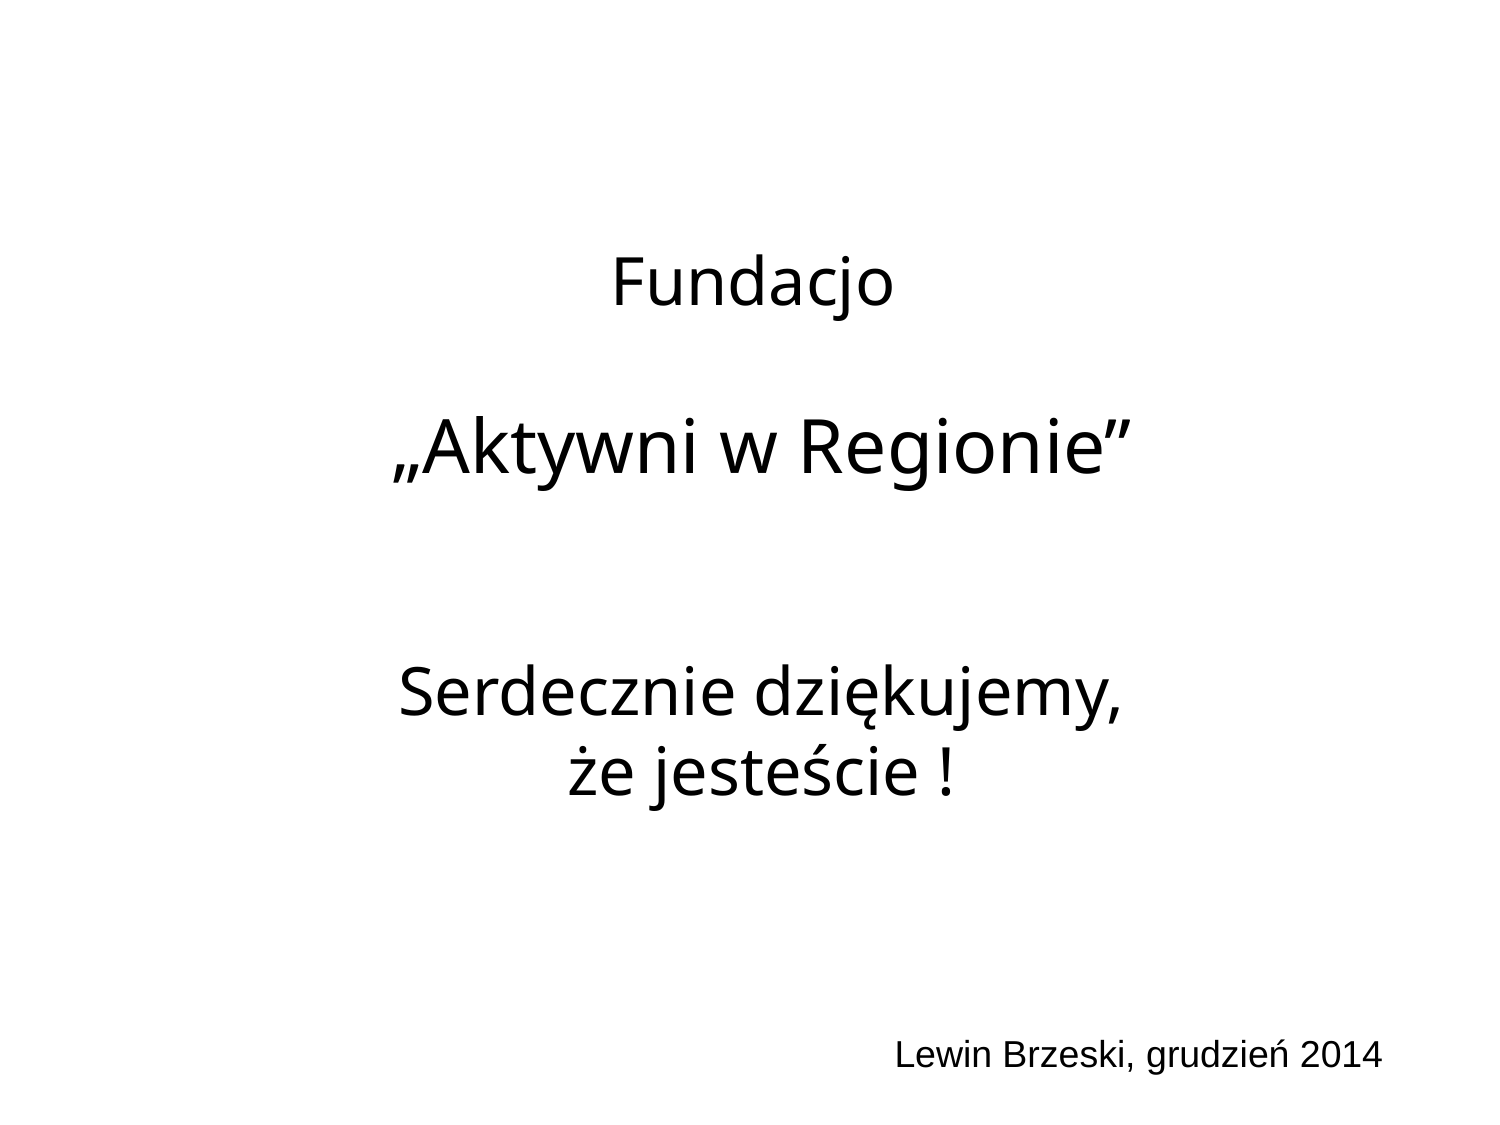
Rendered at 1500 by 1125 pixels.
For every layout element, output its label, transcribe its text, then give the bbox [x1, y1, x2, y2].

text_box Lewin Brzeski, grudzień 2014 [879, 1023, 1436, 1083]
text_box Fundacjo „Aktywni w Regionie” Serdecznie dziękujemy, że jesteście ! [147, 231, 1376, 817]
